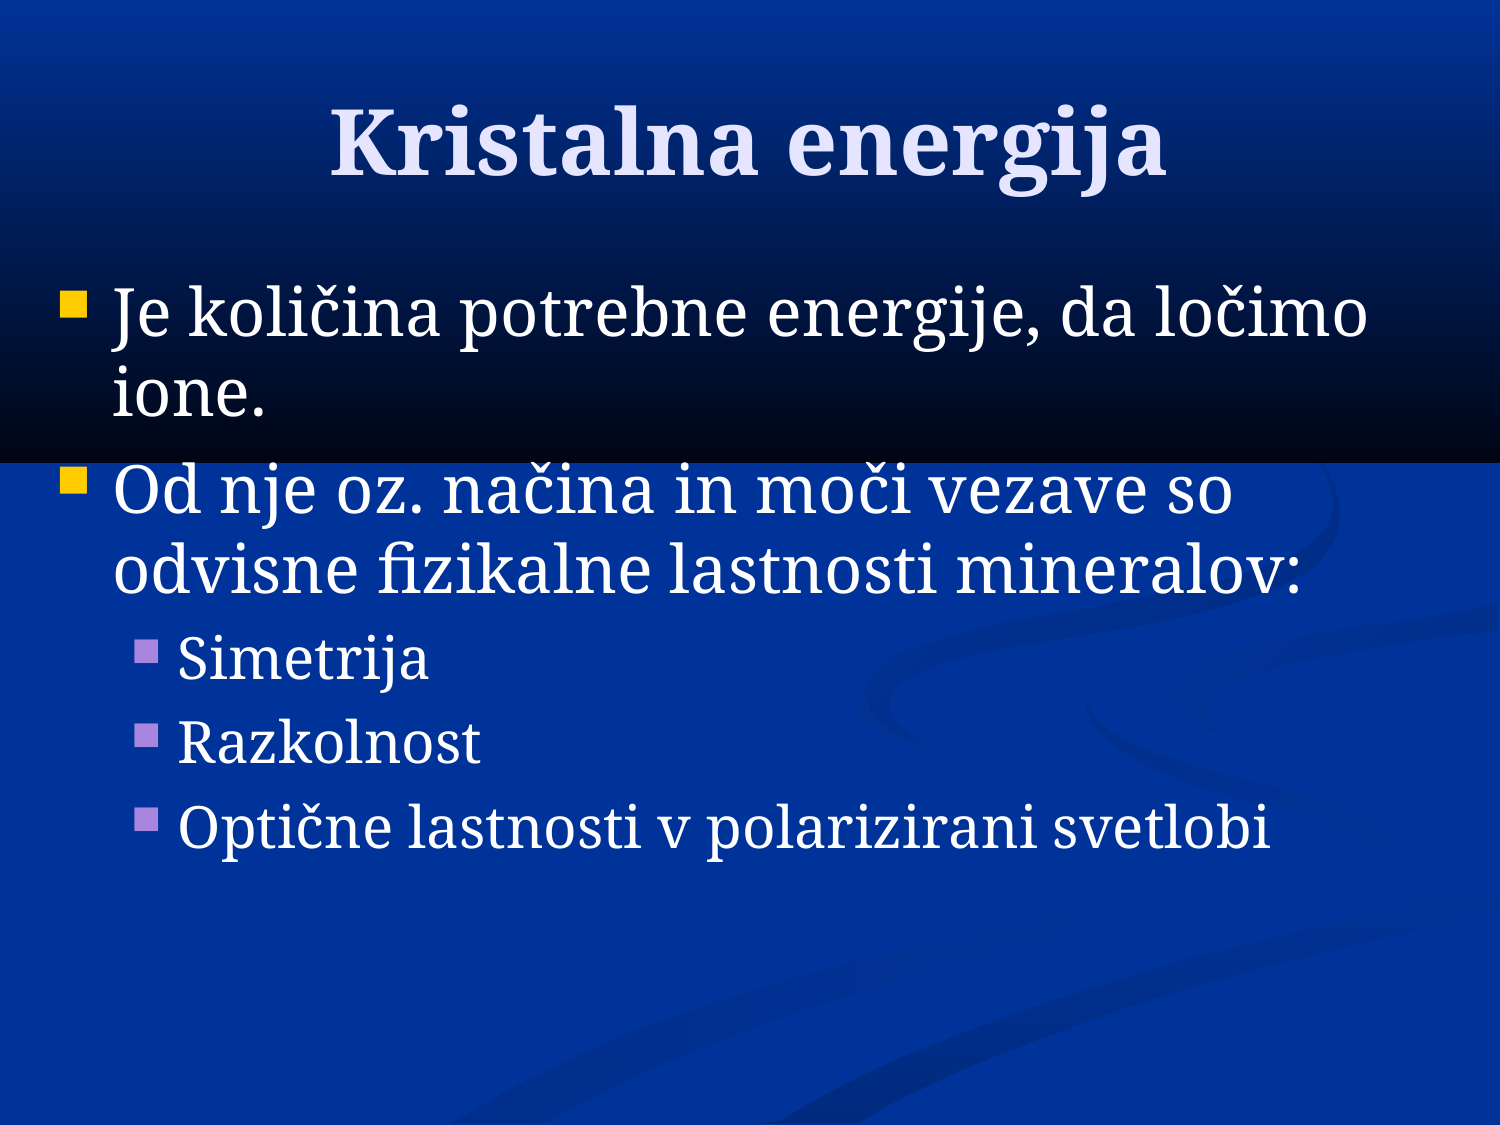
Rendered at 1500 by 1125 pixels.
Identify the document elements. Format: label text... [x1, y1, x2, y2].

list Je količina potrebne energije, da ločimo ione. Od nje oz. načina in moči vezave so odvisne fizikalne lastnosti mineralov: Simetrija Razkolnost Optične lastnosti v polarizirani svetlobi [41, 262, 1425, 1059]
title Kristalna energija [75, 45, 1426, 233]
